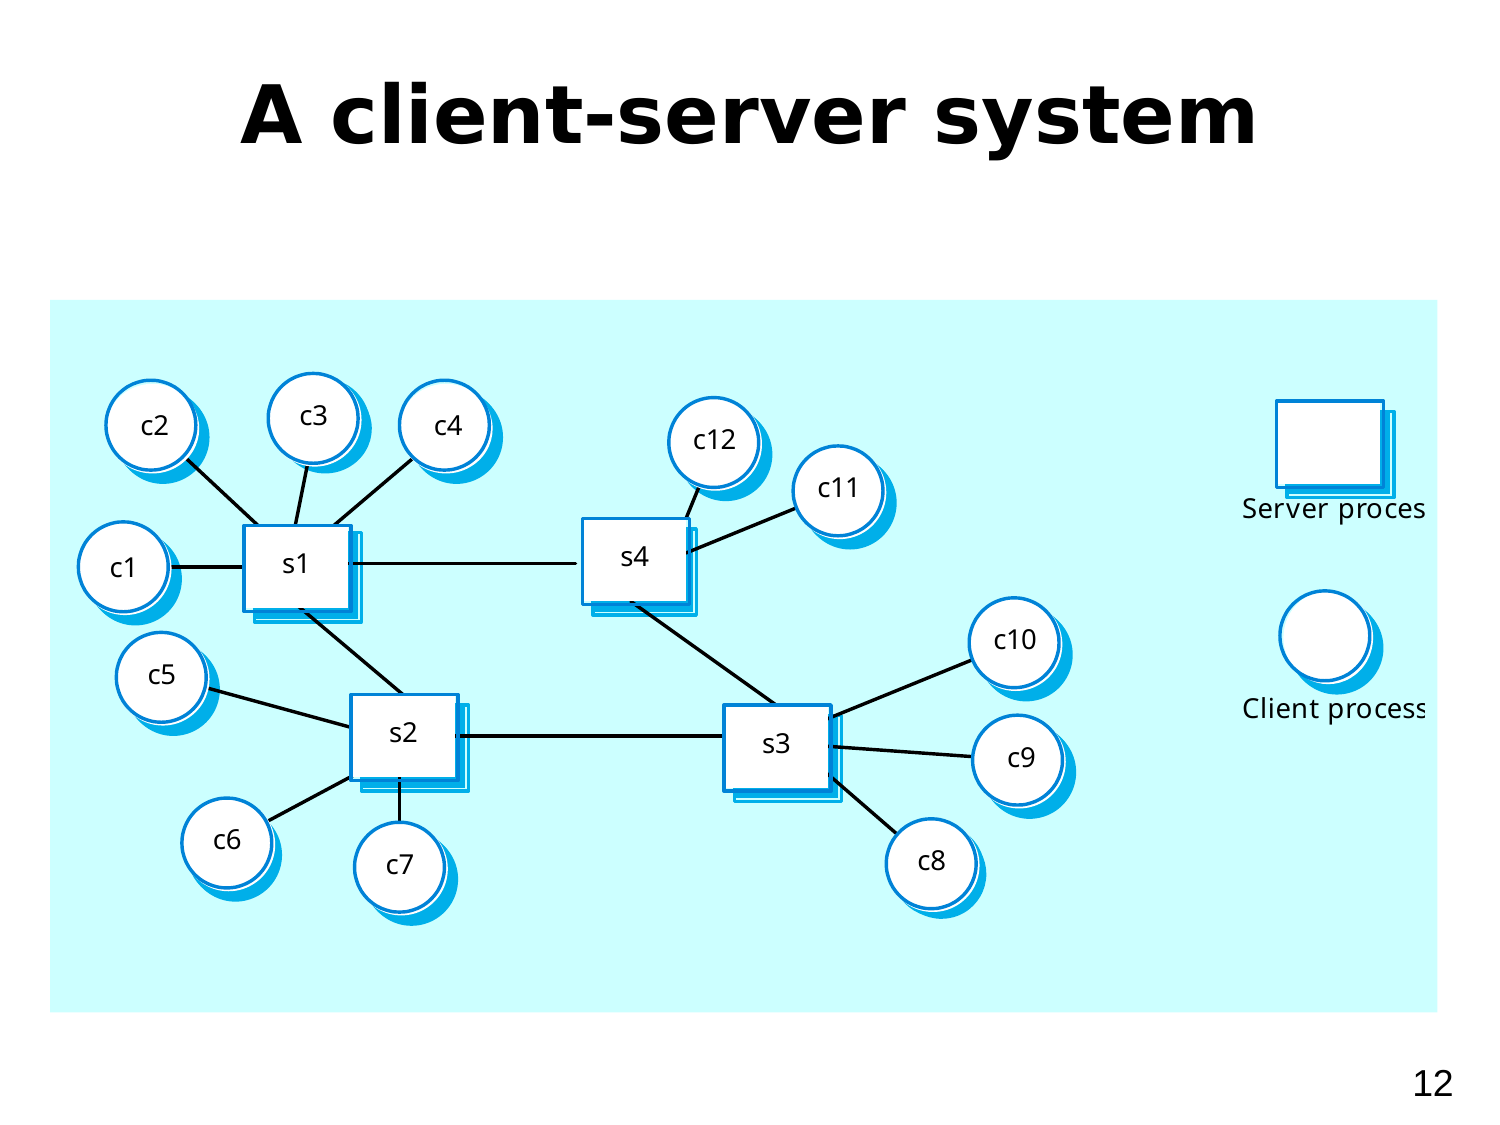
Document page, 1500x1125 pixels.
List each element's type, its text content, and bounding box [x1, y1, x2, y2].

title A client-server system [75, 44, 1425, 177]
picture [74, 369, 1425, 930]
text_box [50, 299, 1438, 1013]
